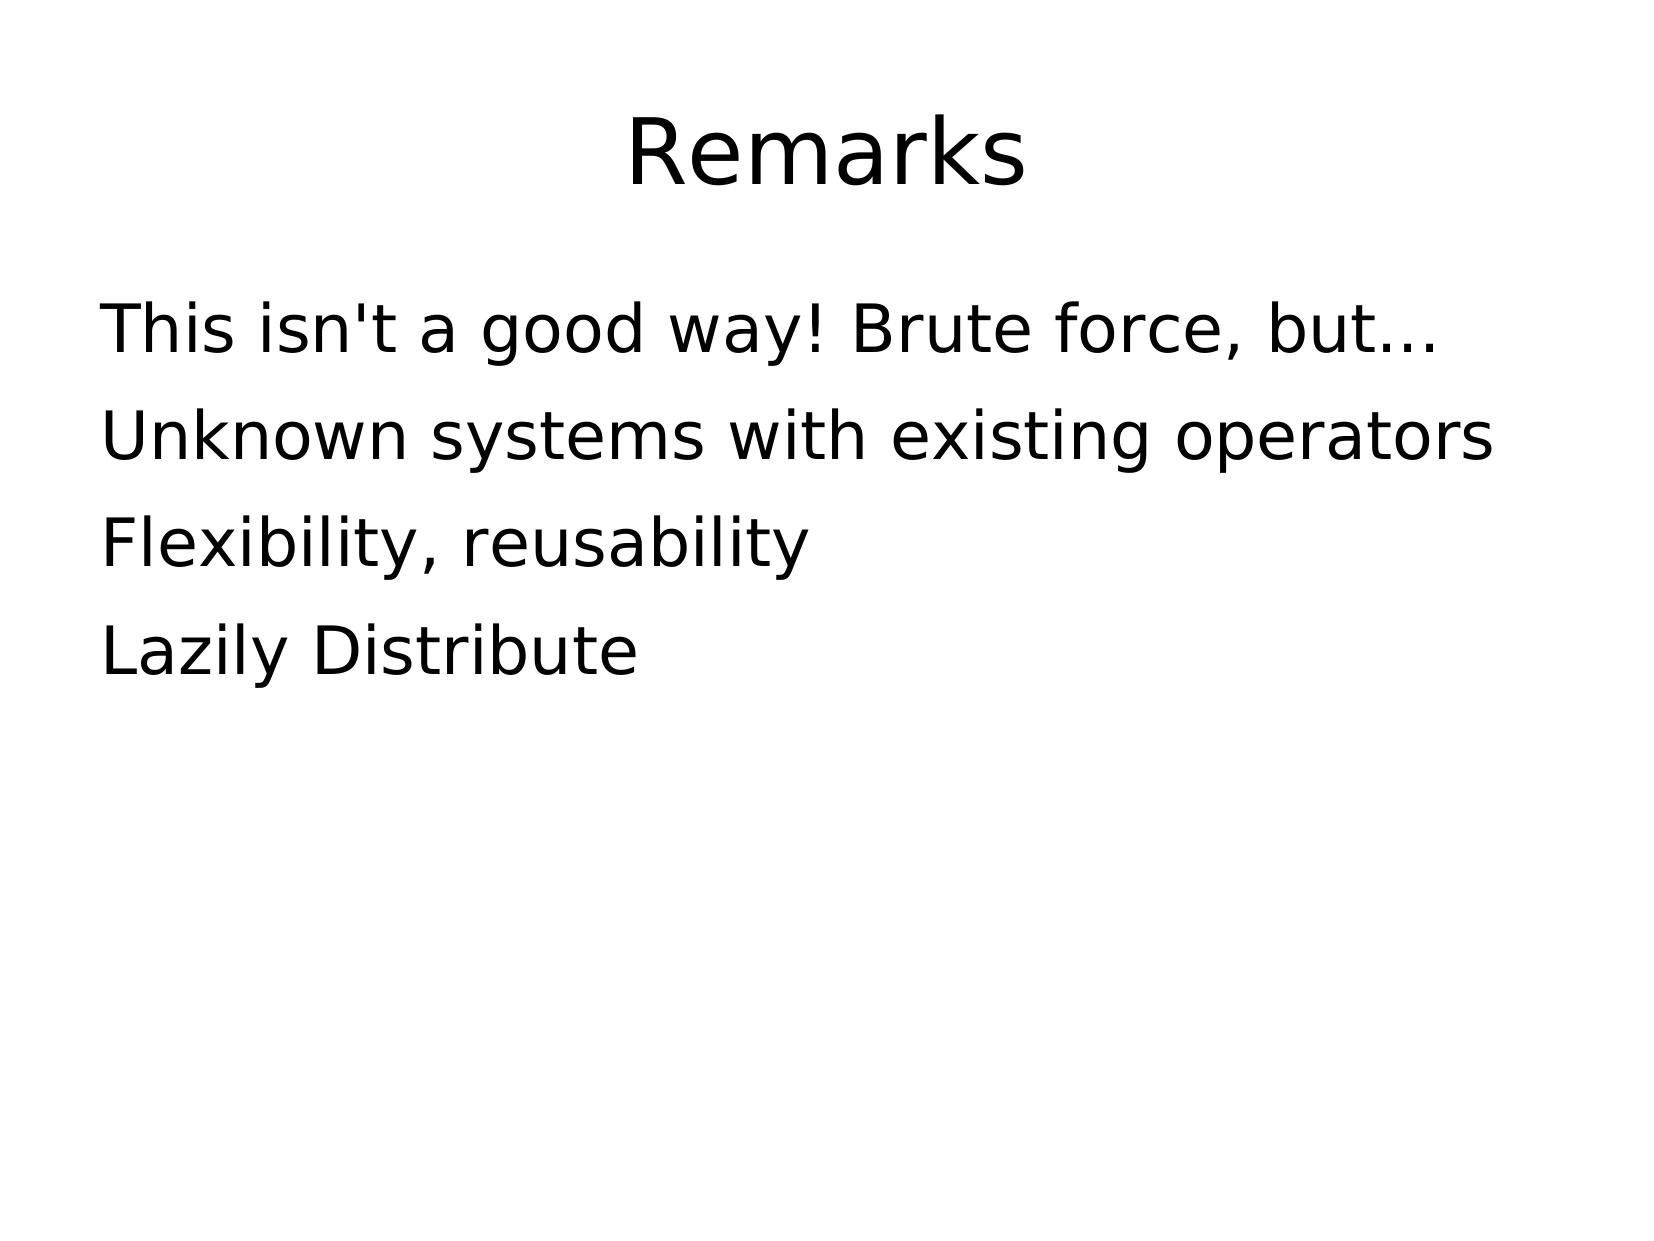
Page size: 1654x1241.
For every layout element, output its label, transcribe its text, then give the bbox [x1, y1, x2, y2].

list This isn't a good way! Brute force, but... Unknown systems with existing operators Flexibility, reusability Lazily Distribute [82, 290, 1571, 1095]
title Remarks [82, 56, 1571, 250]
